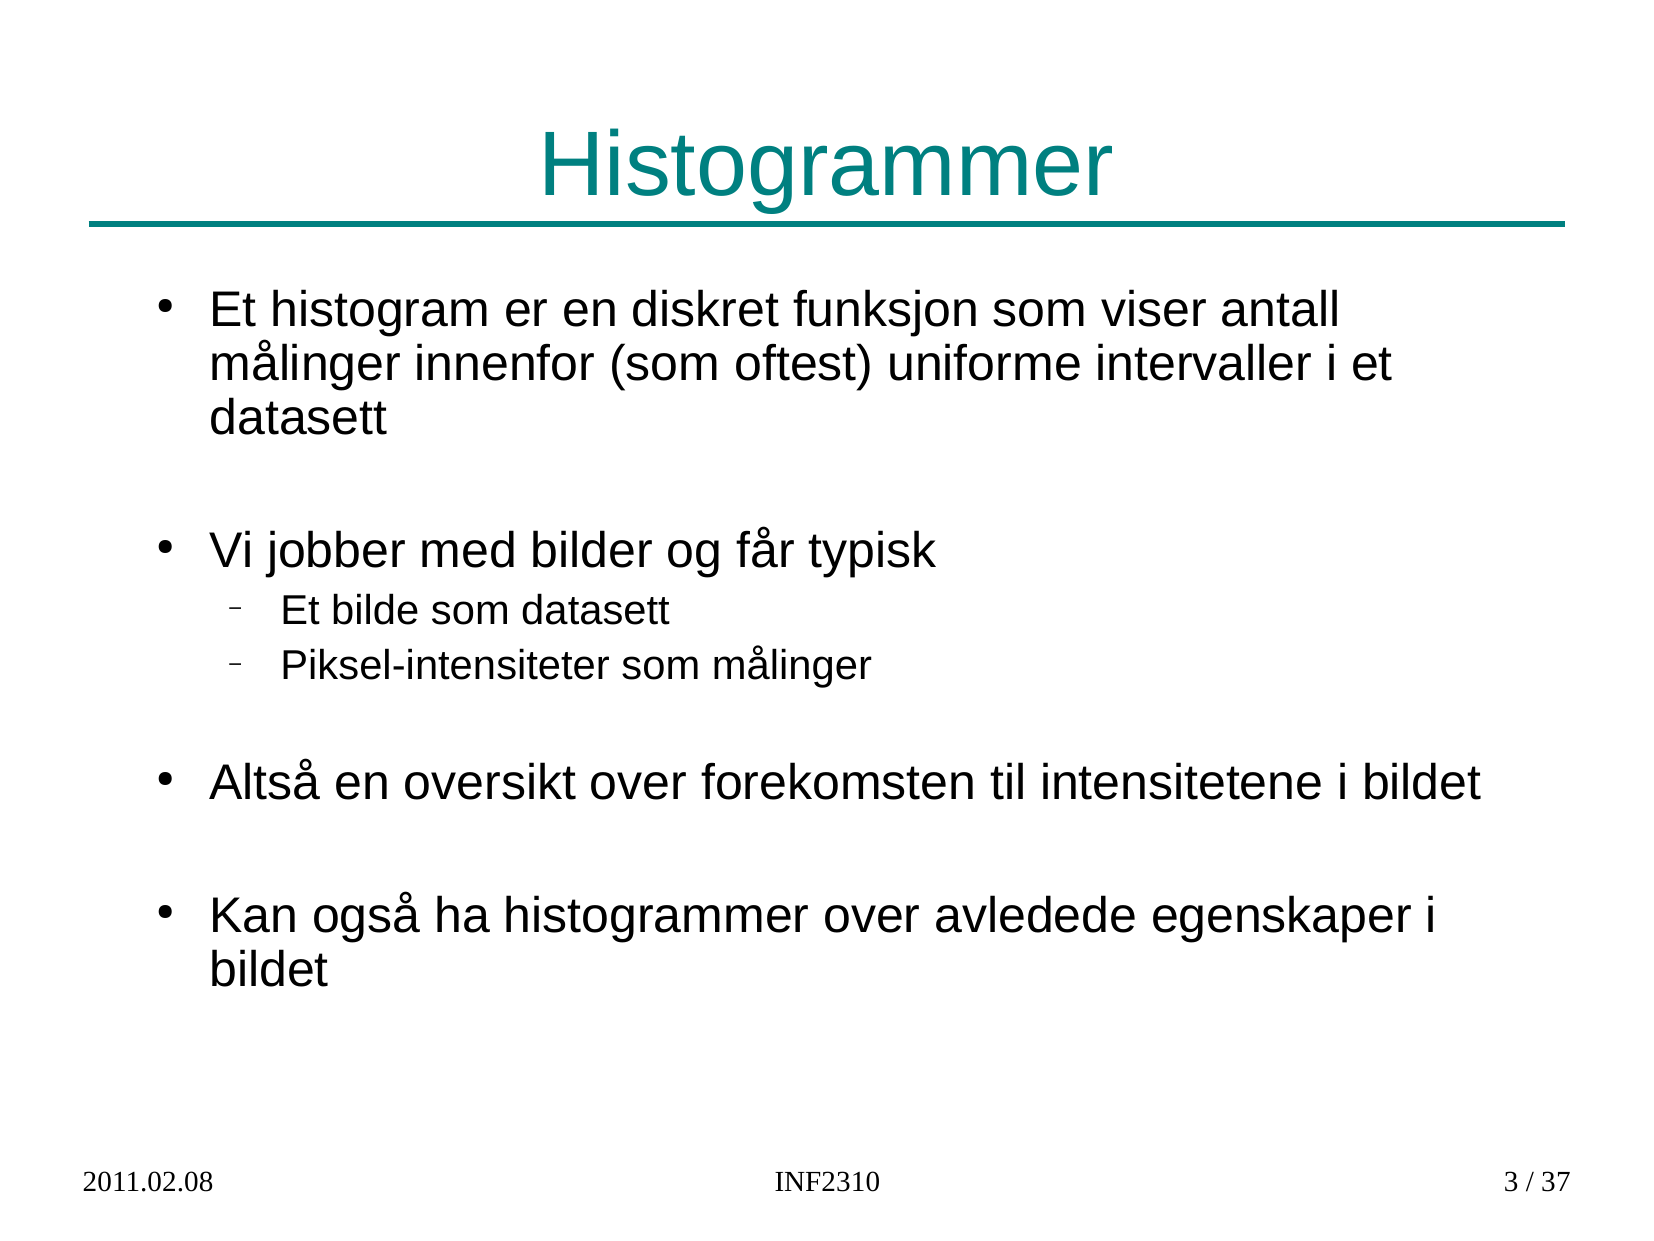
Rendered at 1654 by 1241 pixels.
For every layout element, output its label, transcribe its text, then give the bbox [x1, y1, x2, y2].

list Et histogram er en diskret funksjon som viser antall målinger innenfor (som oftest) uniforme intervaller i et datasett Vi jobber med bilder og får typisk Et bilde som datasett Piksel-intensiteter som målinger Altså en oversikt over forekomsten til intensitetene i bildet Kan også ha histogrammer over avledede egenskaper i bildet [123, 275, 1551, 1153]
title Histogrammer [123, 68, 1530, 249]
